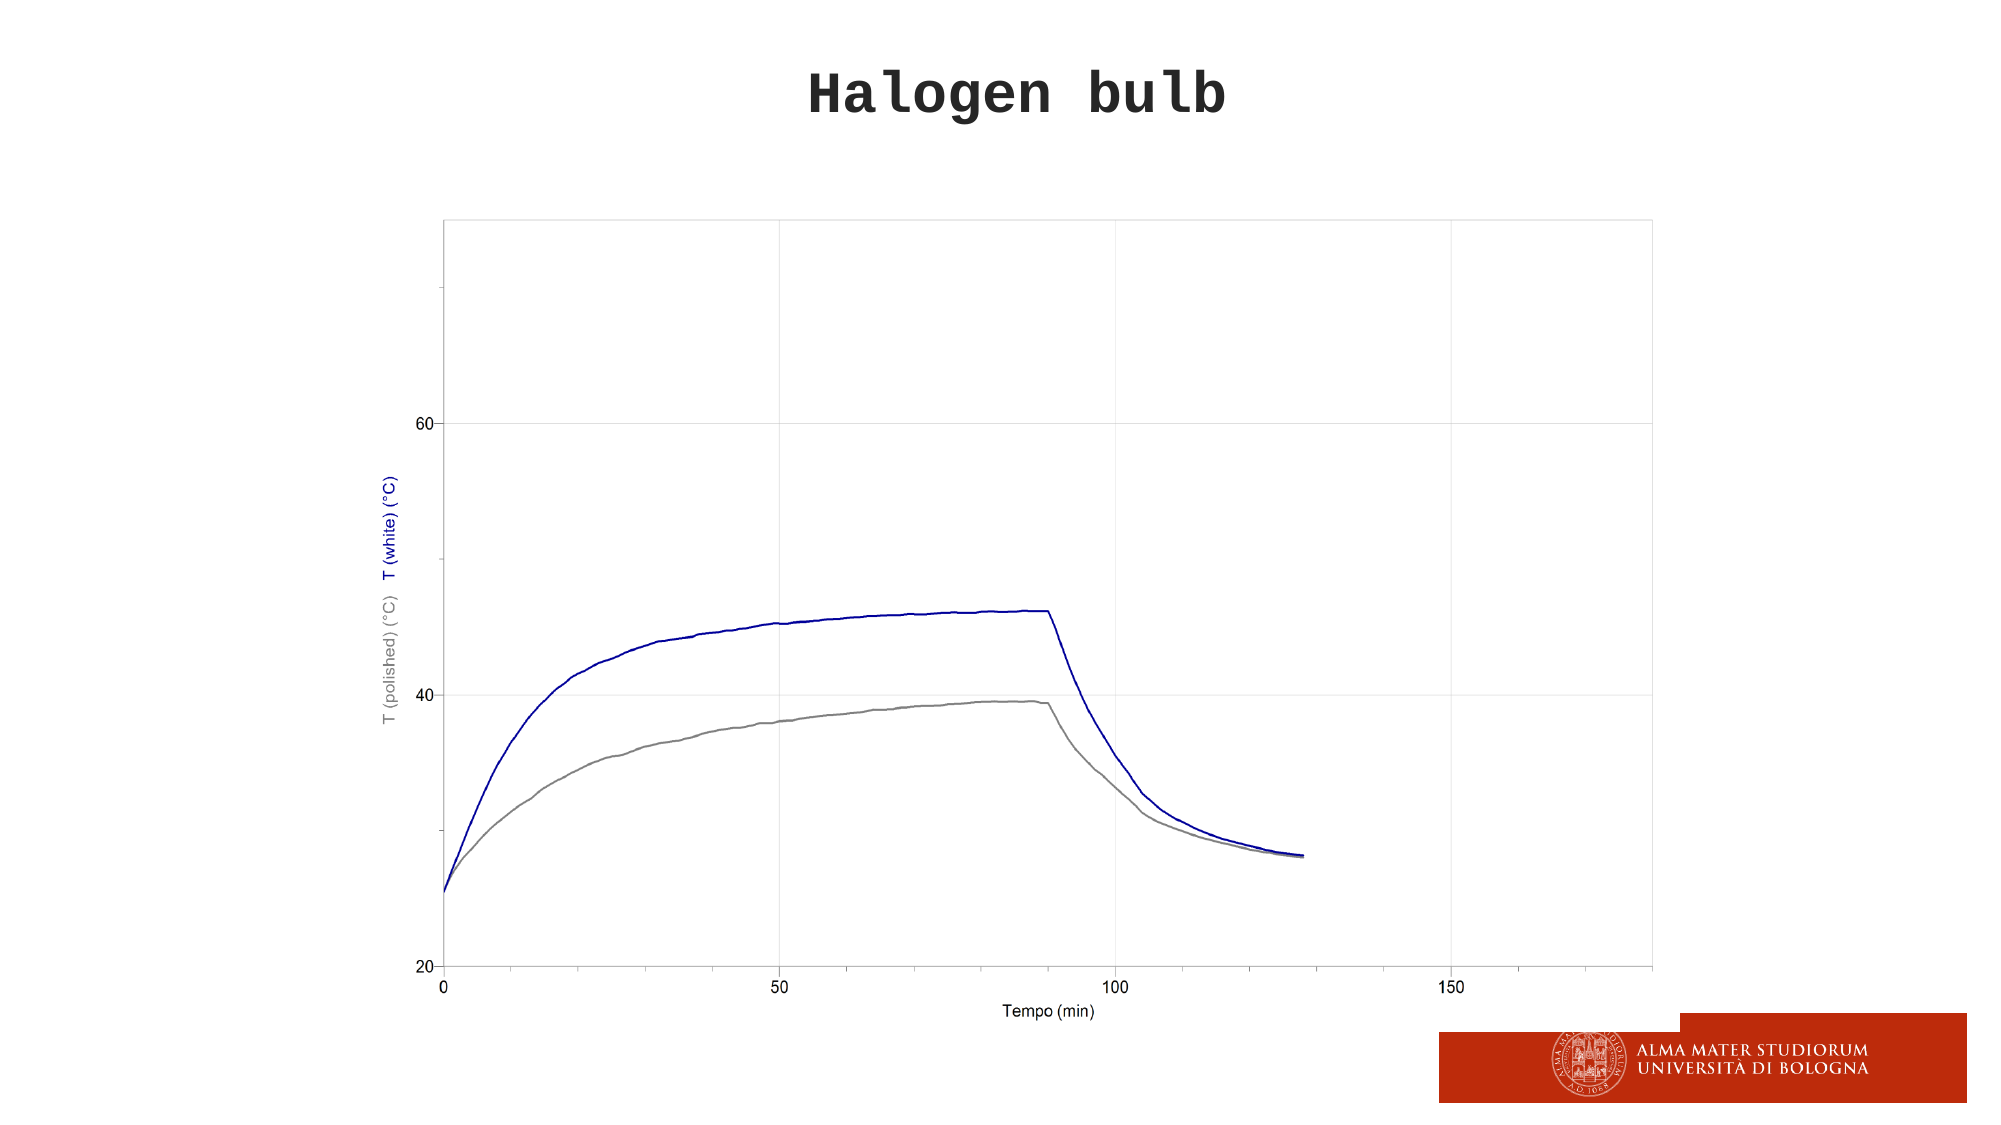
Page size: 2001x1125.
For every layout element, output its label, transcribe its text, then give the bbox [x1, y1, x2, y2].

picture [367, 199, 1680, 1032]
text_box Halogen bulb [554, 46, 1481, 134]
